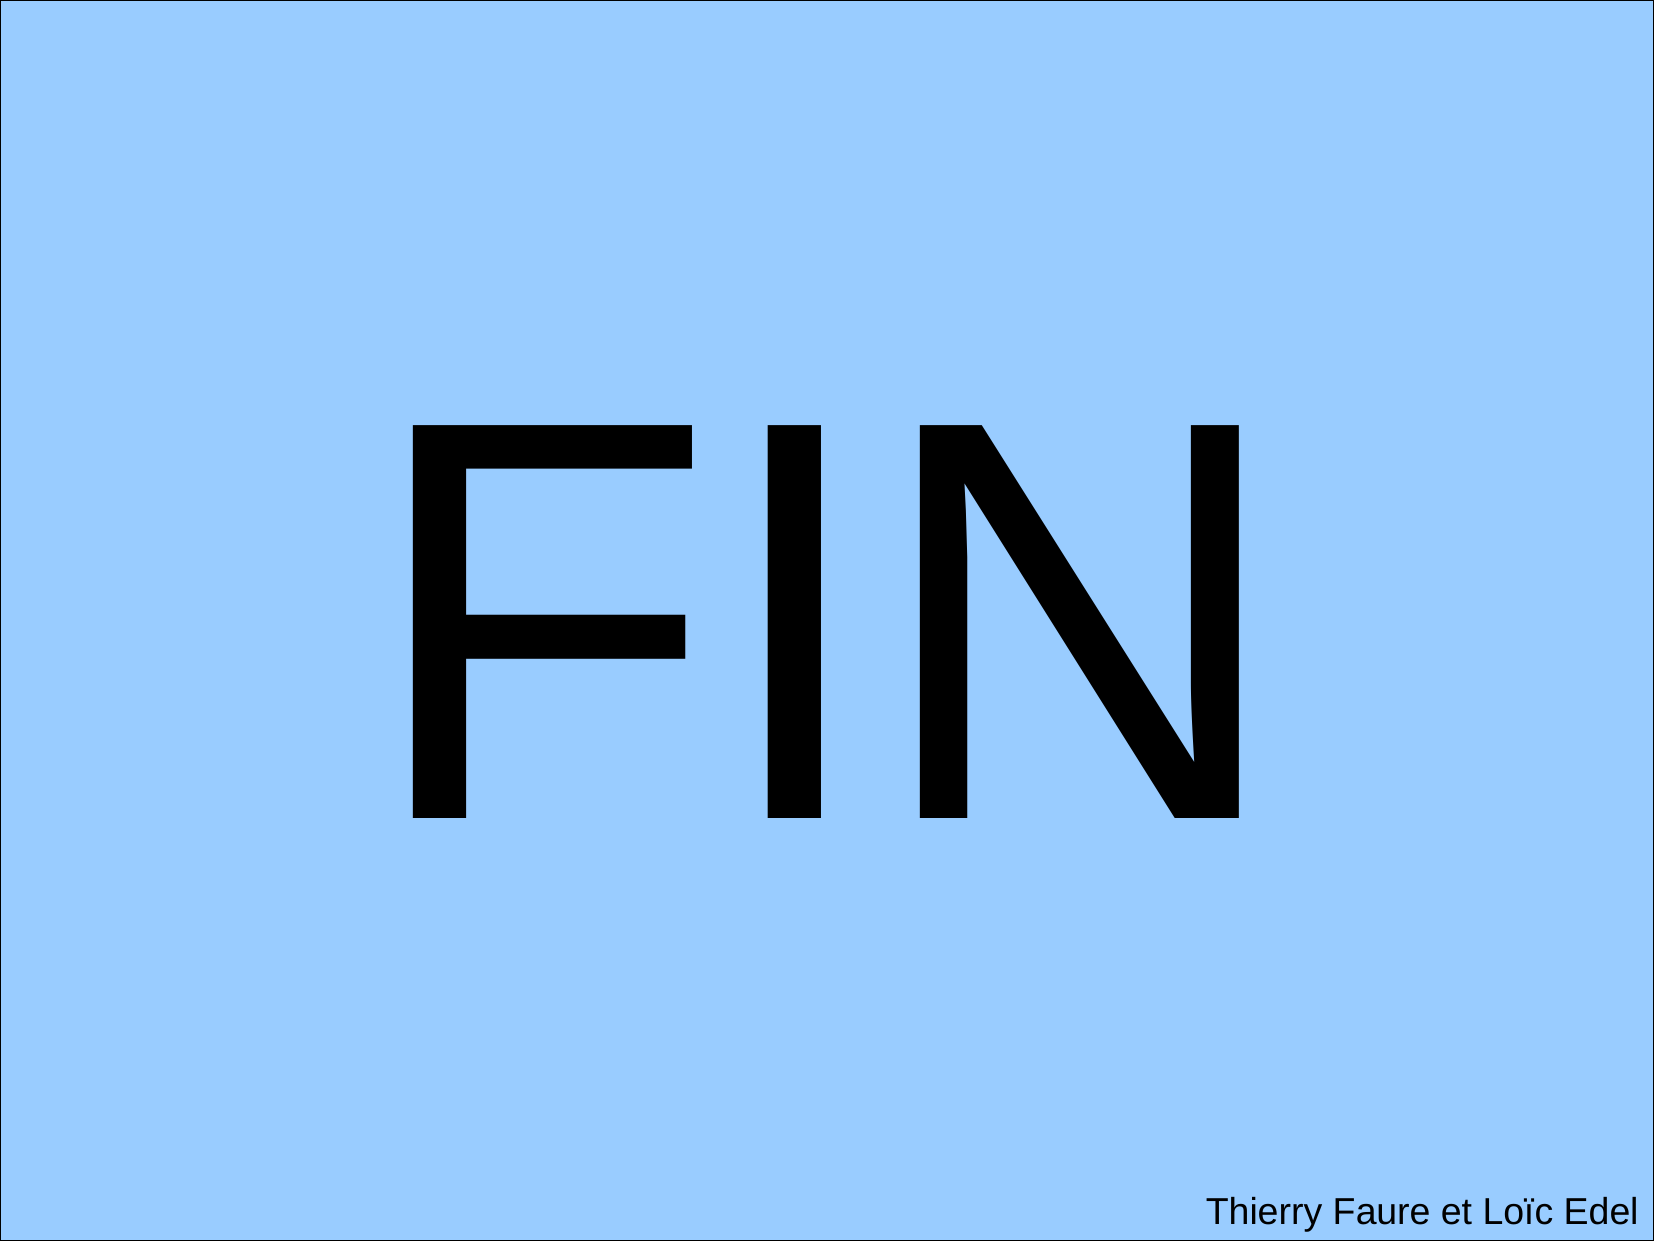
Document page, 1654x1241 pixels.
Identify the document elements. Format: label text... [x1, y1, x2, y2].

text_box FIN [0, 0, 1654, 1241]
text_box Thierry Faure et Loïc Edel [1191, 1183, 1654, 1241]
